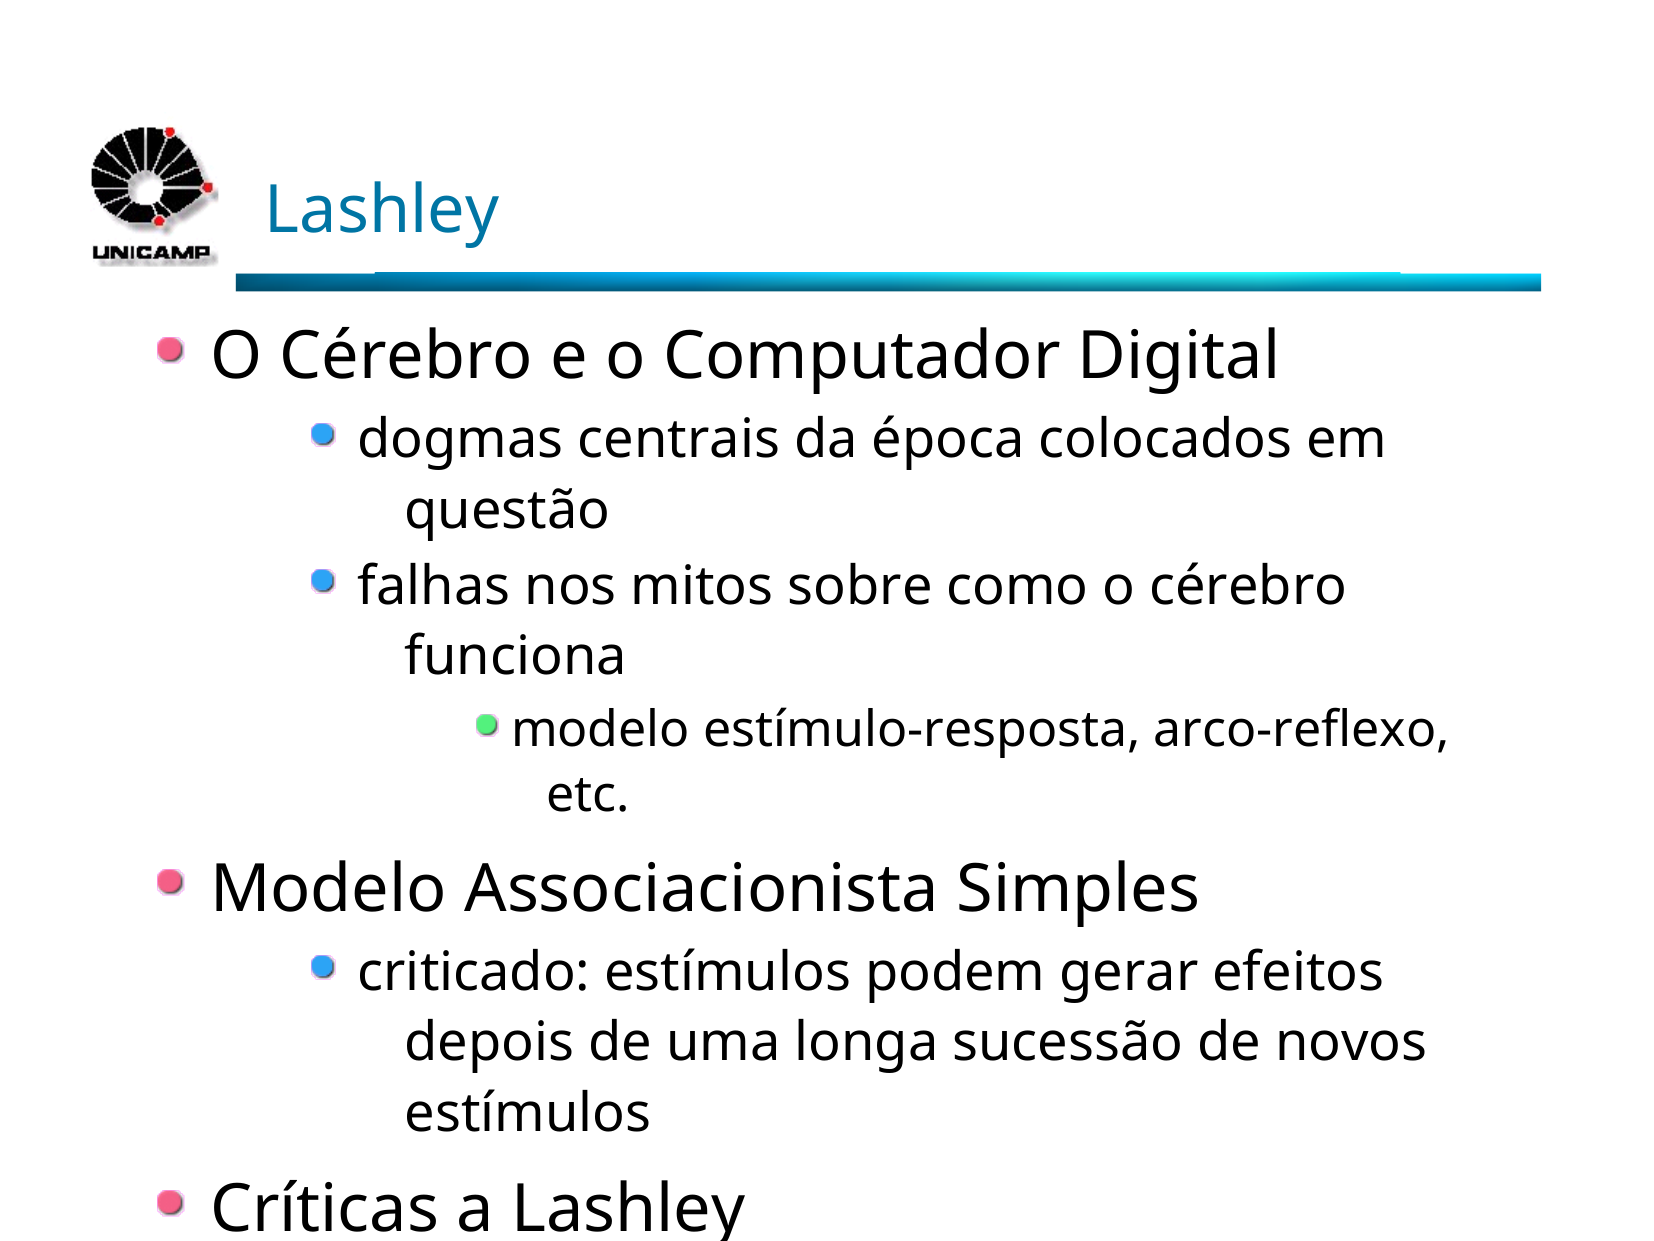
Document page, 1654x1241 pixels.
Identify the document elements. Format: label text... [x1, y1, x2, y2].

title Lashley [264, 42, 1534, 250]
list O Cérebro e o Computador Digital dogmas centrais da época colocados em questão falhas nos mitos sobre como o cérebro funciona modelo estímulo-resposta, arco-reflexo, etc. Modelo Associacionista Simples criticado: estímulos podem gerar efeitos depois de uma longa sucessão de novos estímulos Críticas a Lashley sistema nervoso é menos equipotencial do que o proposto modelo Gestalt com poucos adeptos hoje em dia [121, 309, 1534, 1182]
picture [156, 1189, 186, 1218]
picture [125, 272, 1654, 295]
